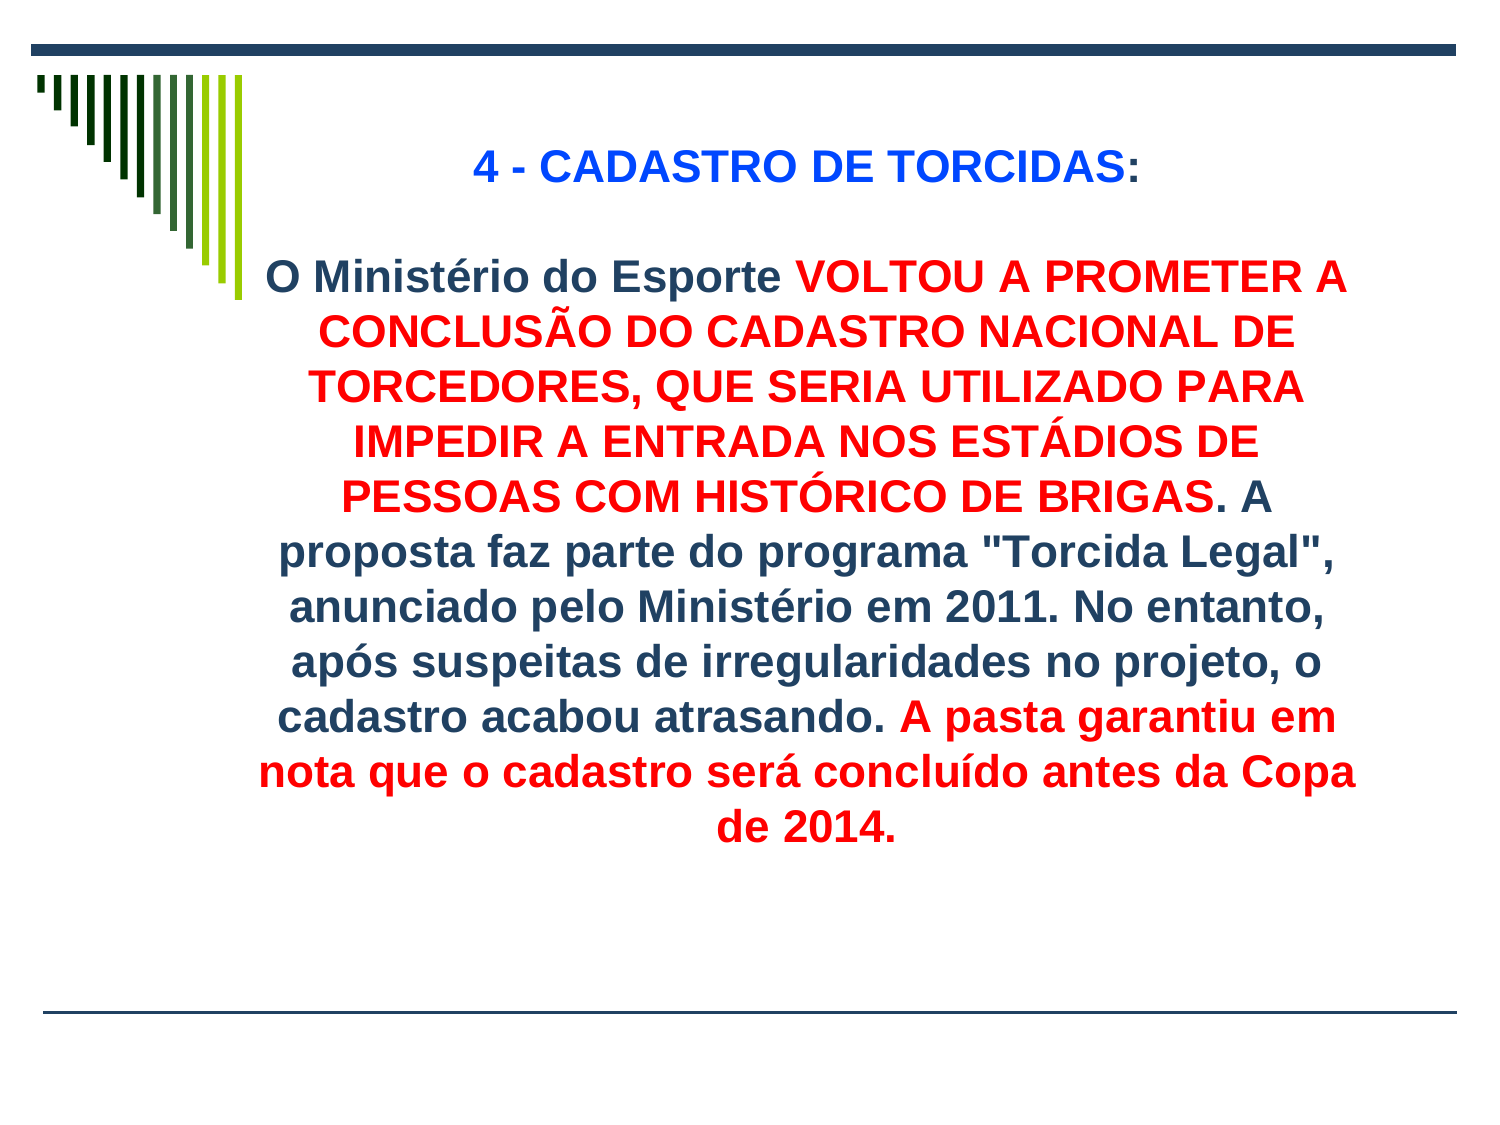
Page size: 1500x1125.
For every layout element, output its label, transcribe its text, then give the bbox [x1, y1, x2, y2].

title 4 - CADASTRO DE TORCIDAS: O Ministério do Esporte VOLTOU A PROMETER A CONCLUSÃO DO CADASTRO NACIONAL DE TORCEDORES, QUE SERIA UTILIZADO PARA IMPEDIR A ENTRADA NOS ESTÁDIOS DE PESSOAS COM HISTÓRICO DE BRIGAS. A proposta faz parte do programa "Torcida Legal", anunciado pelo Ministério em 2011. No entanto, após suspeitas de irregularidades no projeto, o cadastro acabou atrasando. A pasta garantiu em nota que o cadastro será concluído antes da Copa de 2014. [243, 118, 1394, 969]
